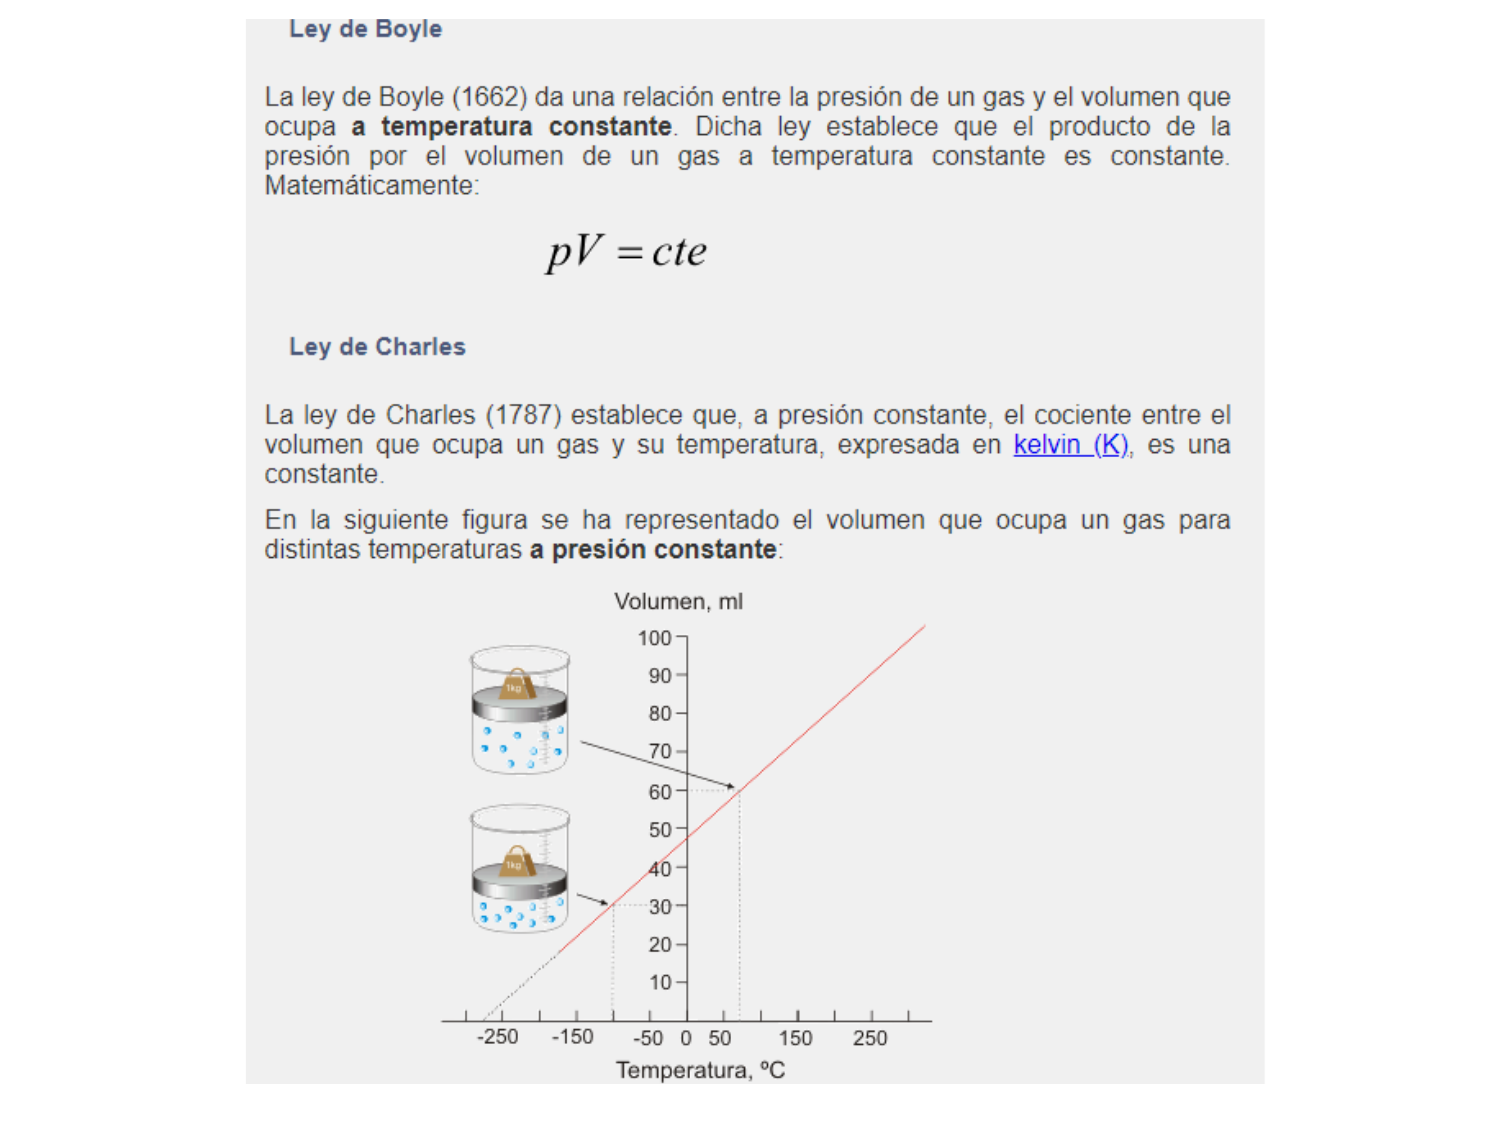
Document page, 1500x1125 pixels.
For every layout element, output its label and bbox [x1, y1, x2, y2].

picture [245, 19, 1273, 1084]
